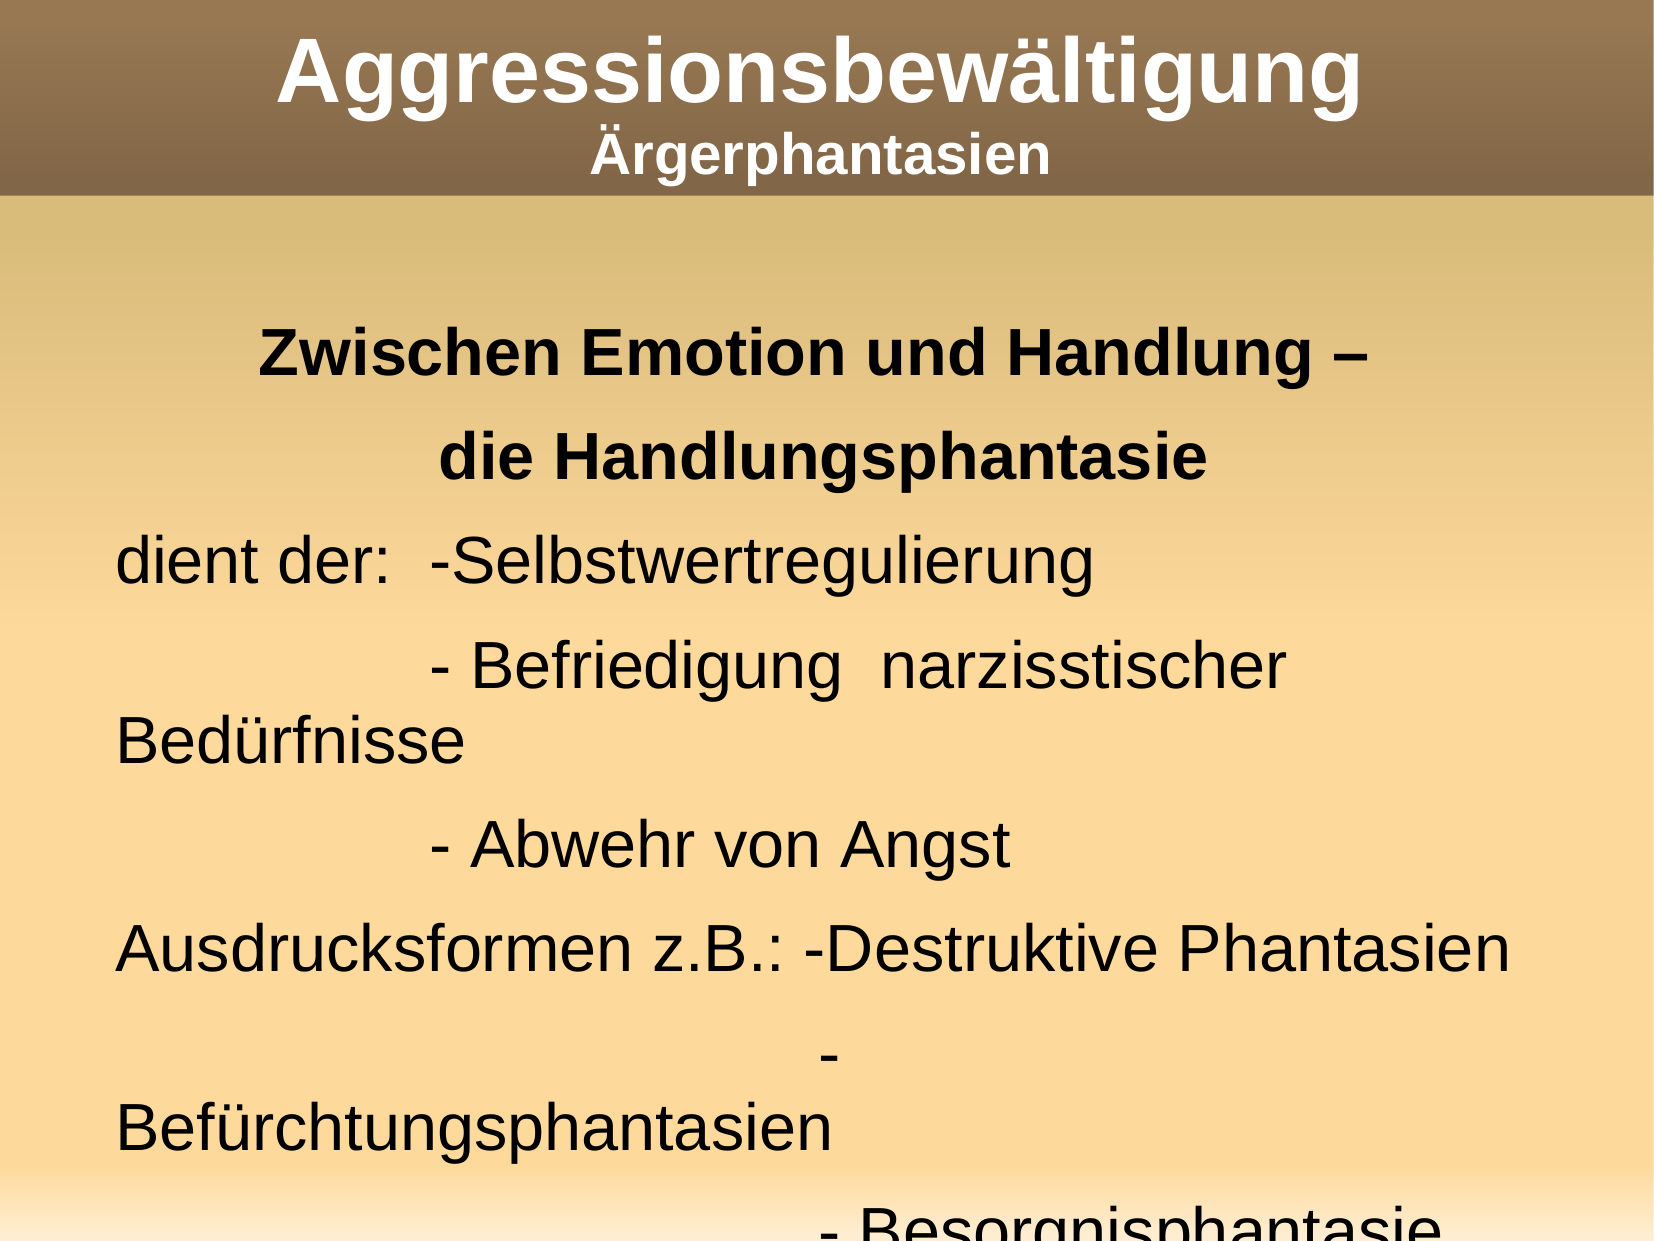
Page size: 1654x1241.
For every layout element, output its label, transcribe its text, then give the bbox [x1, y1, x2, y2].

picture [0, 0, 1654, 1241]
list Zwischen Emotion und Handlung – die Handlungsphantasie dient der: -Selbstwertregulierung - Befriedigung narzisstischer Bedürfnisse - Abwehr von Angst Ausdrucksformen z.B.: -Destruktive Phantasien - Befürchtungsphantasien - Besorgnisphantasie [44, 315, 1533, 1241]
title Aggressionsbewältigung Ärgerphantasien [76, 0, 1565, 208]
